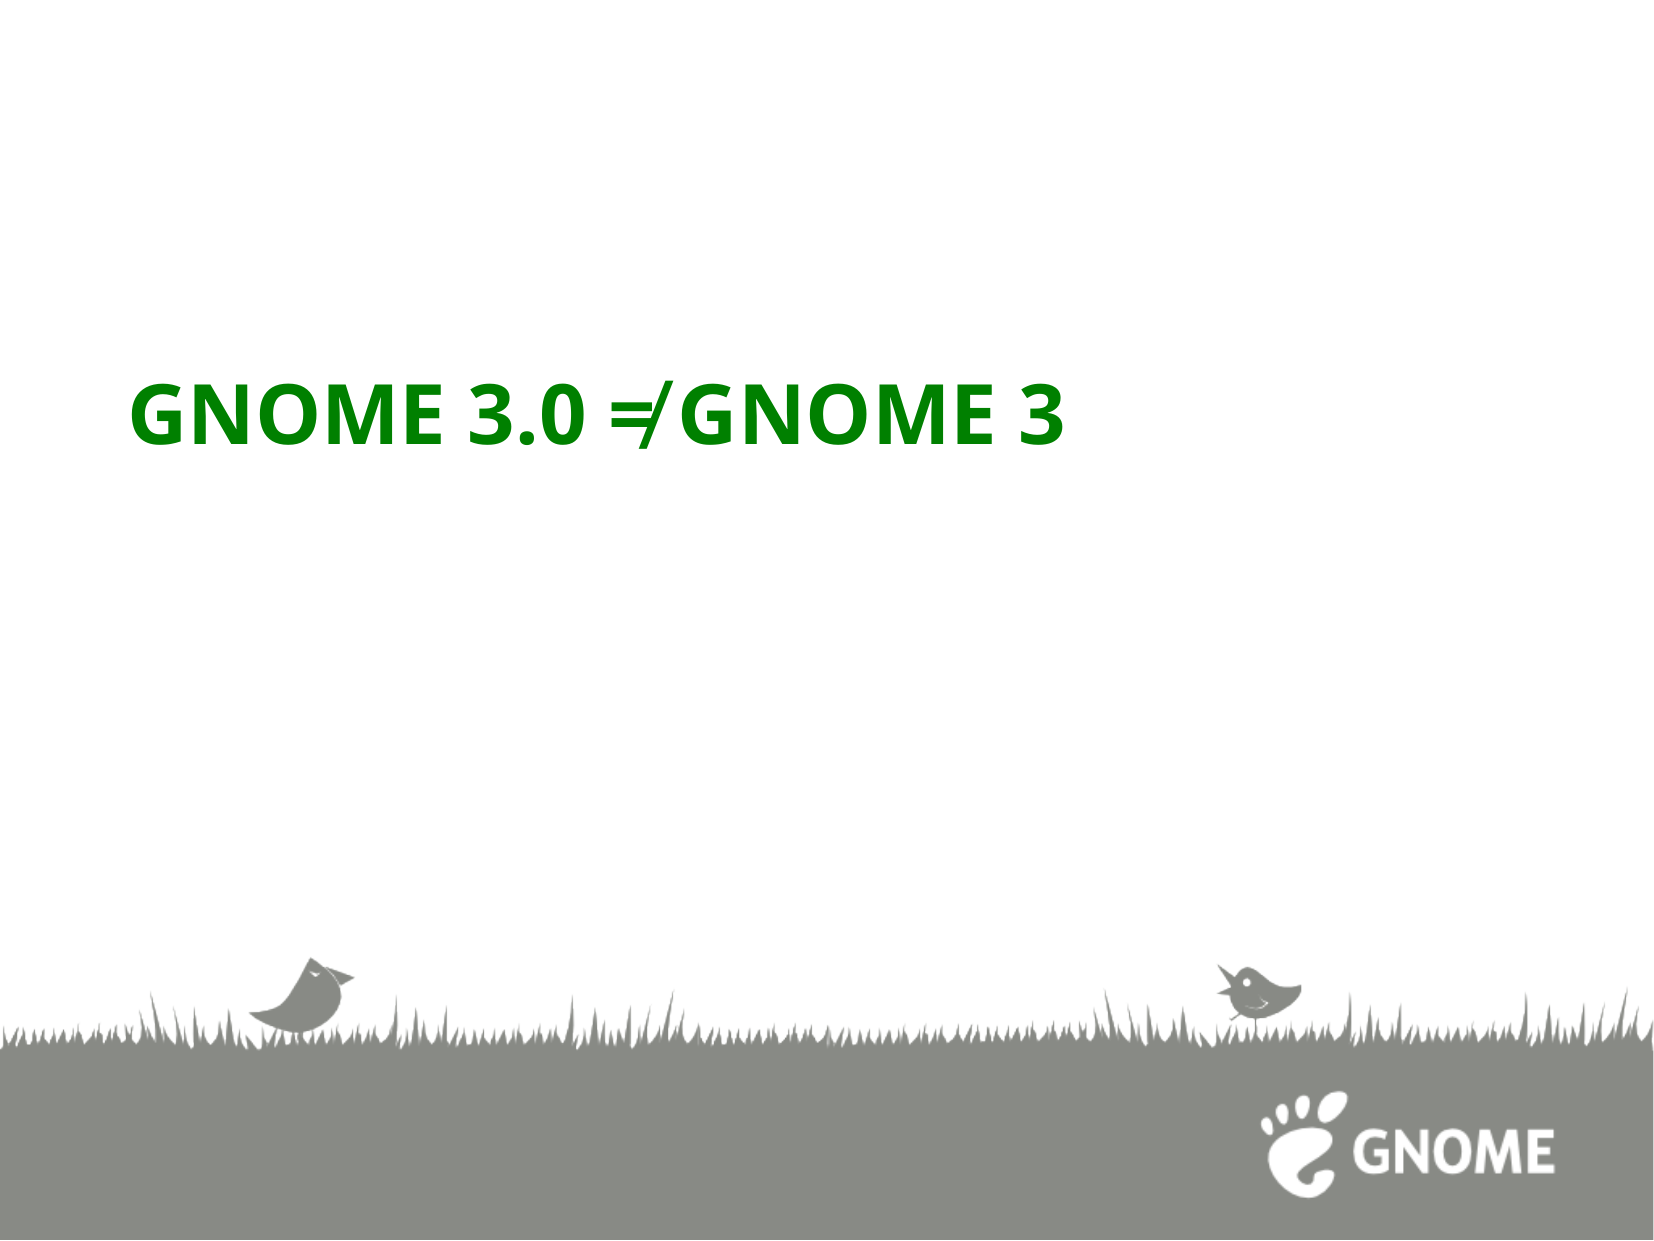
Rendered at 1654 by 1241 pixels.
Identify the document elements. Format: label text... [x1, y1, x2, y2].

text_box GNOME 3.0 ≠ GNOME 3 [112, 348, 1276, 476]
picture [0, 0, 1654, 1241]
